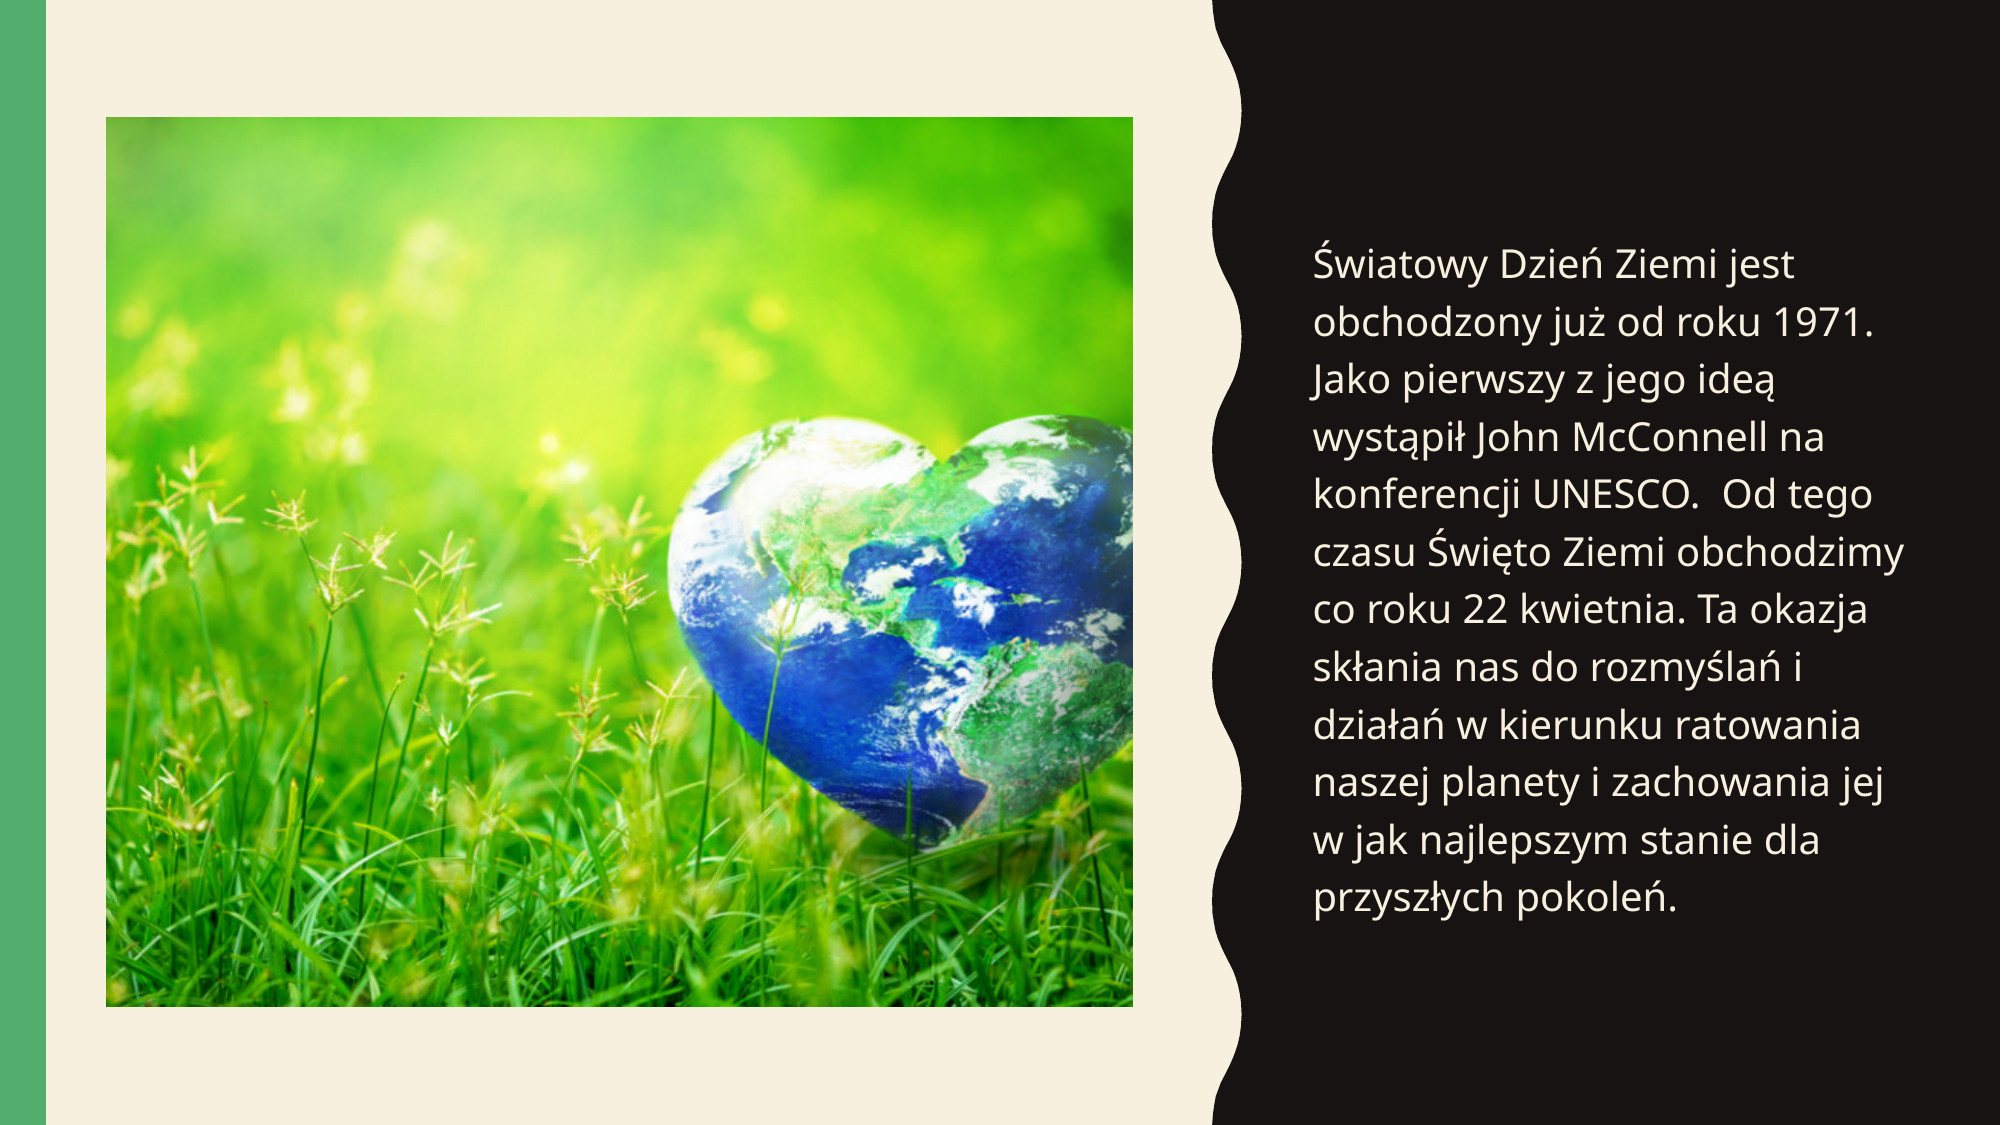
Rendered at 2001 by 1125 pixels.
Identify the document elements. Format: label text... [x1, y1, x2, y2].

list Światowy Dzień Ziemi jest obchodzony już od roku 1971. Jako pierwszy z jego ideą wystąpił John McConnell na konferencji UNESCO. Od tego czasu Święto Ziemi obchodzimy co roku 22 kwietnia. Ta okazja skłania nas do rozmyślań i działań w kierunku ratowania naszej planety i zachowania jej w jak najlepszym stanie dla przyszłych pokoleń. [1297, 221, 1921, 943]
picture [106, 117, 1133, 1008]
